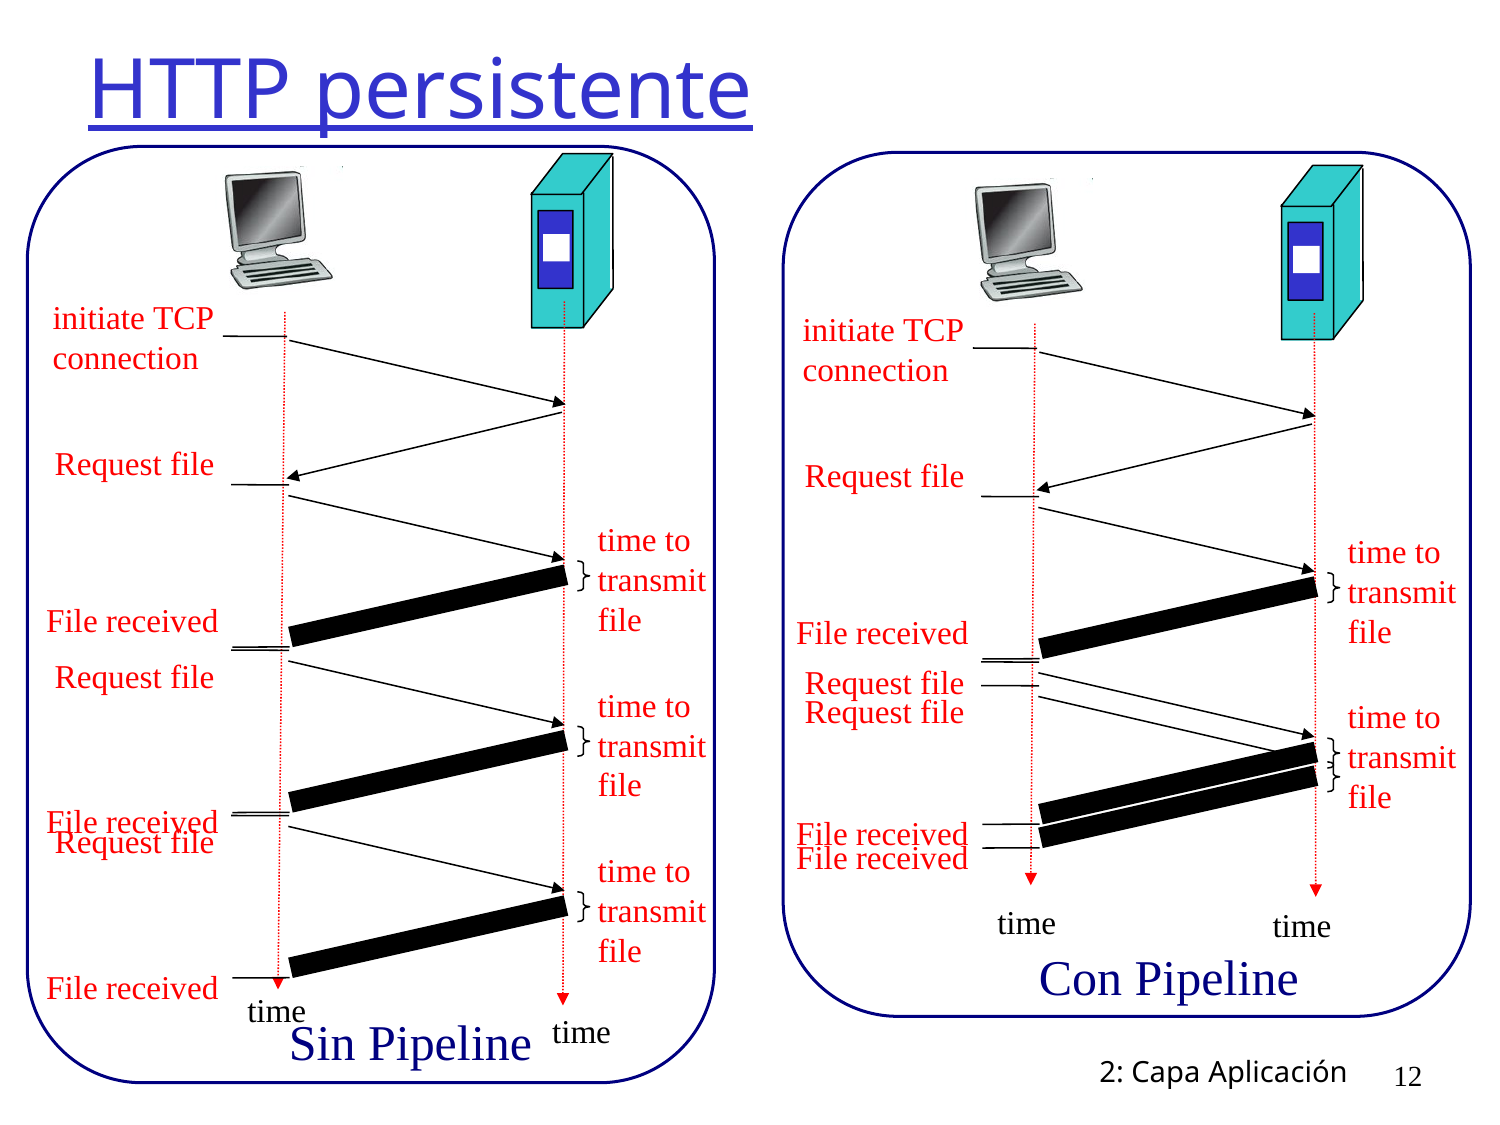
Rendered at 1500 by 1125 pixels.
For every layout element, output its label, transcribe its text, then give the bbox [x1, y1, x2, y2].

text_box time to transmit file [582, 676, 730, 812]
title HTTP persistente [87, 23, 1463, 151]
text_box Con Pipeline [1024, 938, 1319, 1016]
text_box File received [781, 804, 984, 828]
text_box initiate TCP connection [787, 300, 980, 396]
text_box [531, 153, 613, 329]
text_box File received [31, 792, 234, 849]
text_box initiate TCP connection [37, 288, 230, 385]
text_box Request file [39, 812, 230, 869]
text_box File received [31, 958, 234, 1014]
picture [200, 166, 343, 295]
text_box File received [781, 603, 984, 660]
text_box time to transmit file [582, 841, 730, 977]
text_box Request file [39, 434, 230, 491]
picture [950, 178, 1093, 307]
text_box time [232, 981, 322, 1038]
text_box Request file [39, 647, 230, 703]
text_box [1281, 165, 1363, 341]
text_box Request file [789, 683, 980, 739]
text_box time to transmit file [582, 510, 730, 647]
text_box Sin Pipeline [274, 1003, 569, 1081]
text_box time [1257, 896, 1347, 952]
text_box Request file [789, 653, 980, 683]
text_box File received [31, 591, 234, 648]
text_box File received [781, 828, 984, 884]
text_box Request file [789, 446, 980, 503]
text_box time [537, 1002, 627, 1059]
text_box time [982, 893, 1072, 949]
text_box time to transmit file [1332, 687, 1480, 824]
text_box time to transmit file [1332, 522, 1480, 658]
